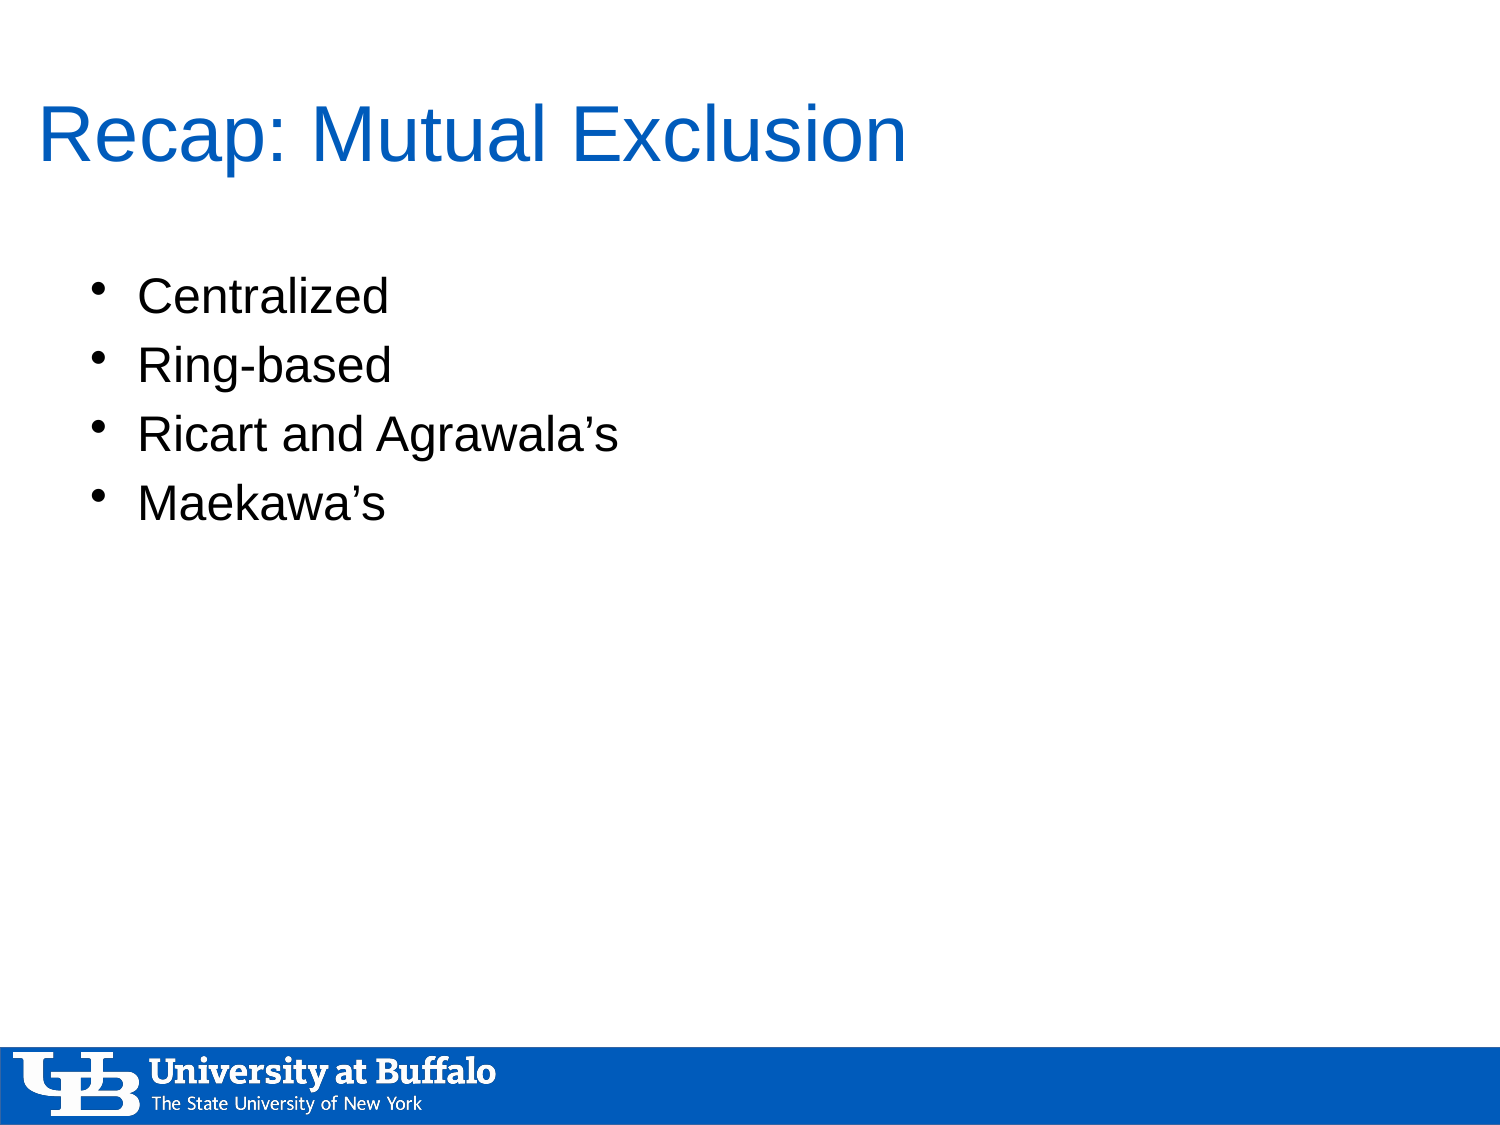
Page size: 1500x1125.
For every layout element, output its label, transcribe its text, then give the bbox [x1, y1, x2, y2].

title Recap: Mutual Exclusion [37, 40, 1388, 228]
list Centralized Ring-based Ricart and Agrawala’s Maekawa’s [75, 263, 1425, 916]
picture [13, 1052, 496, 1116]
